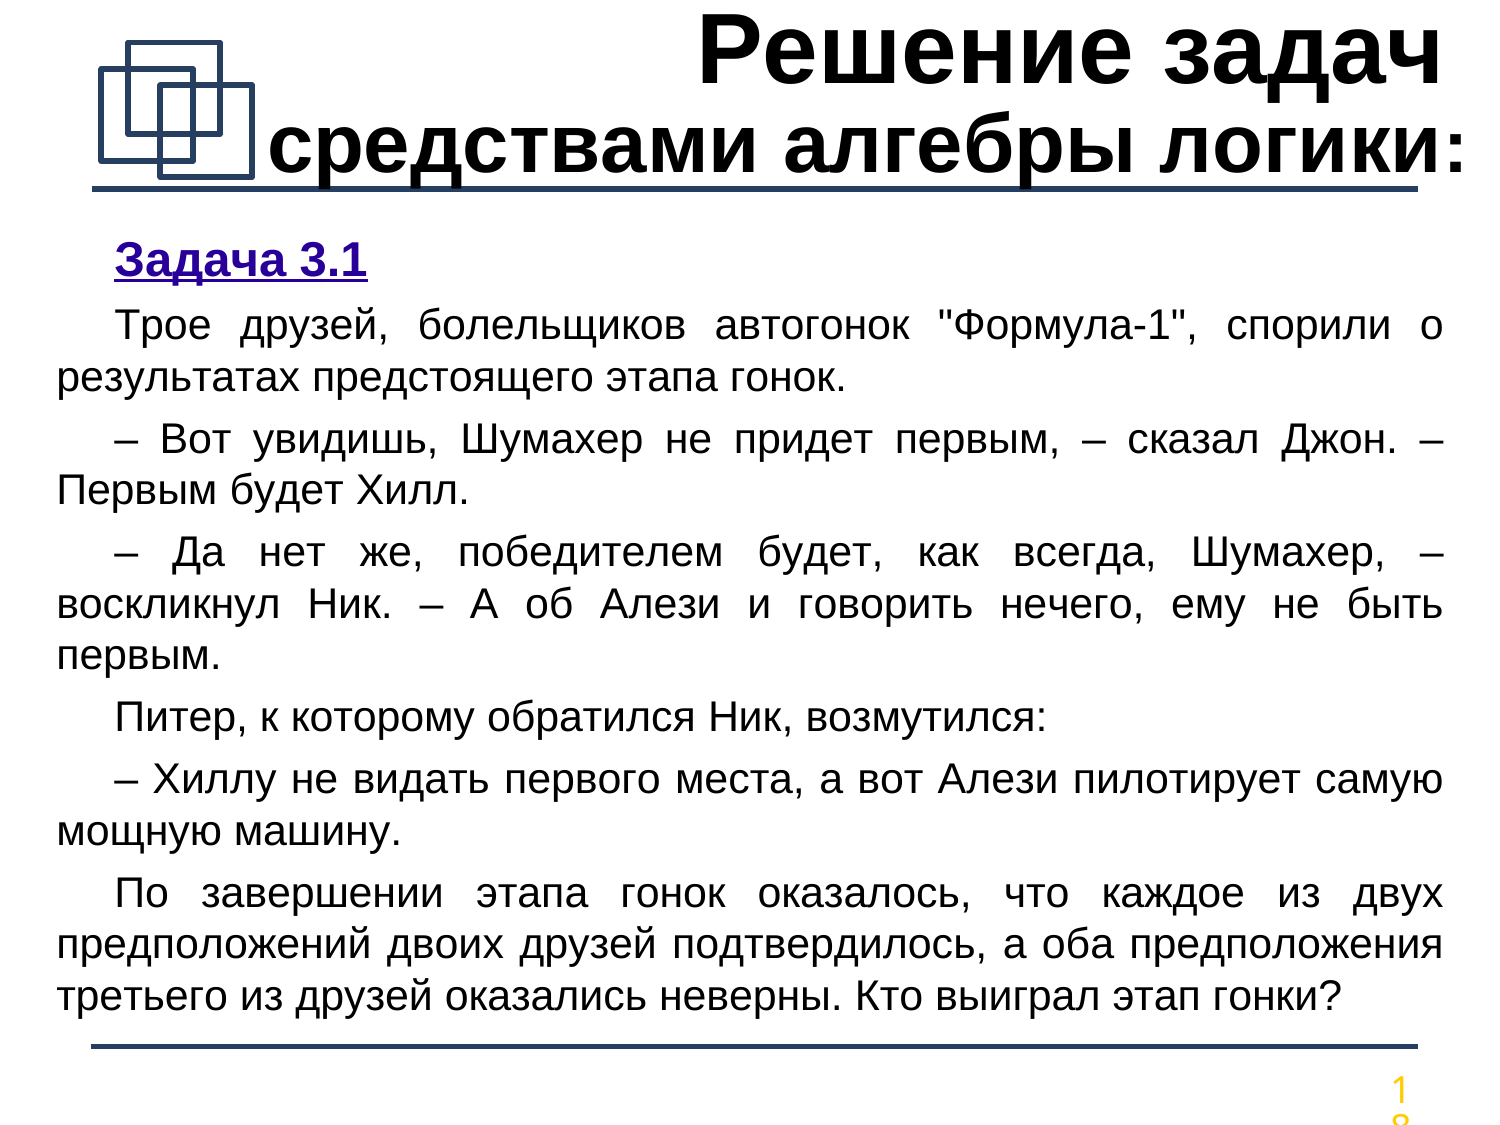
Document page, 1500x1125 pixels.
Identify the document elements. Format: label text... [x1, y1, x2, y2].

list Задача 3.1 Трое друзей, болельщиков автогонок "Формула-1", спорили о результатах предстоящего этапа гонок. – Вот увидишь, Шумахер не придет первым, – сказал Джон. – Первым будет Хилл. – Да нет же, победителем будет, как всегда, Шумахер, – воскликнул Ник. – А об Алези и говорить нечего, ему не быть первым. Питер, к которому обратился Ник, возмутился: – Хиллу не видать первого места, а вот Алези пилотирует самую мощную машину. По завершении этапа гонок оказалось, что каждое из двух предположений двоих друзей подтвердилось, а оба предположения третьего из друзей оказались неверны. Кто выиграл этап гонки? [41, 219, 1459, 1069]
text_box Решение задач средствами алгебры логики: [77, 0, 1483, 196]
